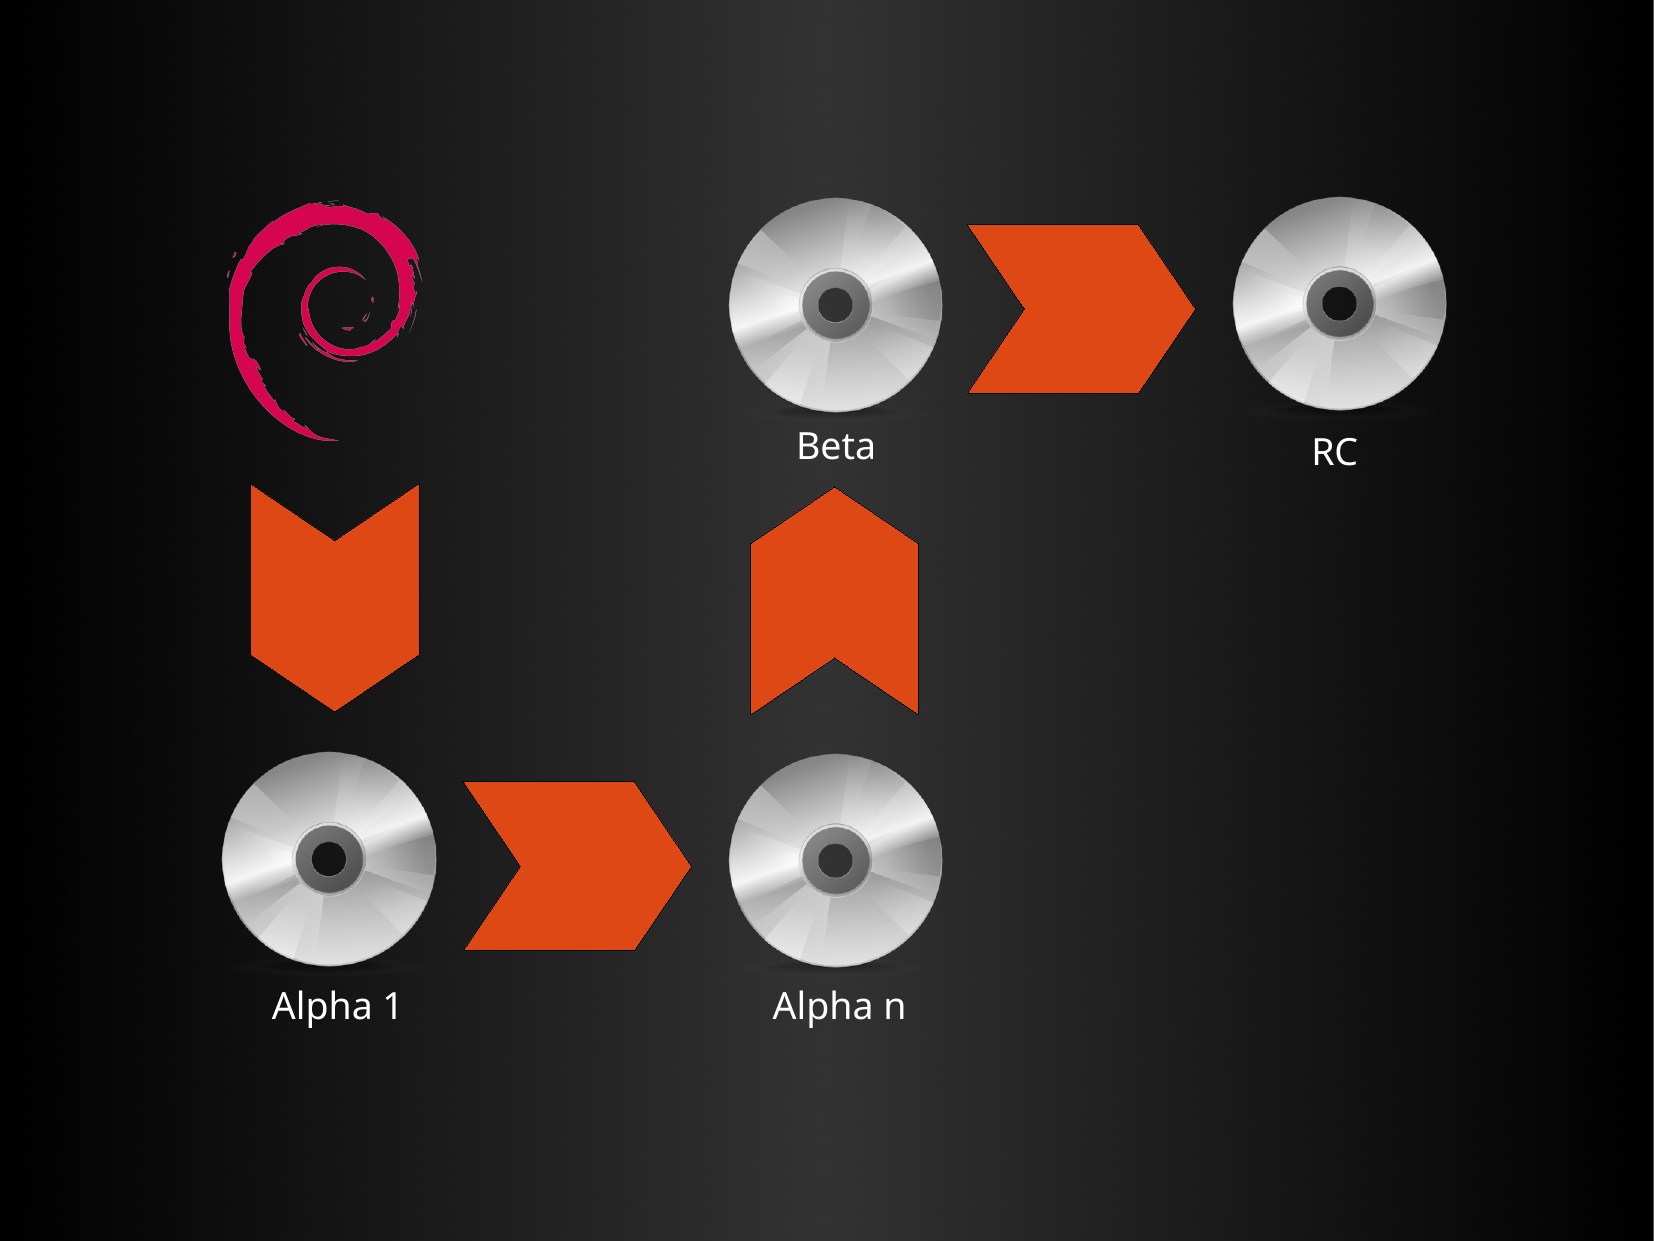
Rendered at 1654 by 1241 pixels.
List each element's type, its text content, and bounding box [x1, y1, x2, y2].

picture [0, 0, 1654, 1241]
text_box [250, 483, 420, 712]
text_box [463, 781, 692, 951]
text_box Beta [753, 412, 919, 470]
text_box [967, 224, 1196, 394]
text_box [750, 486, 919, 715]
text_box RC [1252, 417, 1417, 475]
text_box Alpha 1 [257, 972, 422, 1030]
text_box Alpha n [757, 972, 923, 1034]
